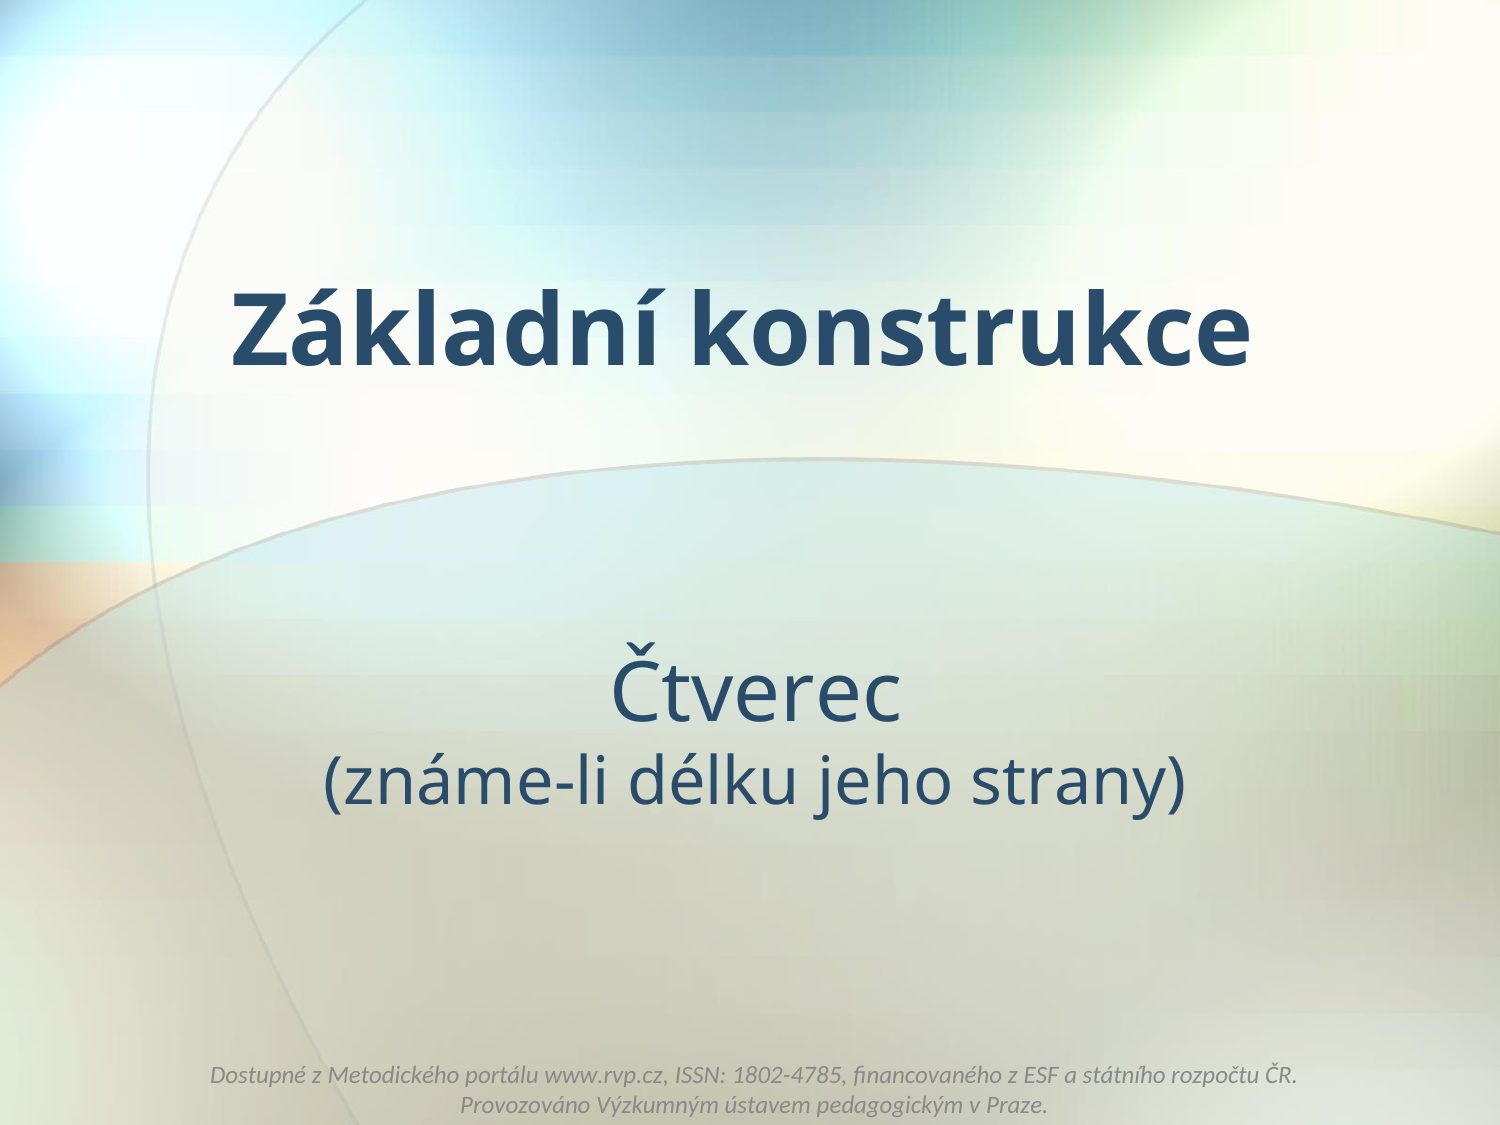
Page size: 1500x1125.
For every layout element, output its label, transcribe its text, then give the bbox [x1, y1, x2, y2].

picture [0, 0, 1500, 1125]
title Základní konstrukce [112, 219, 1400, 433]
text_box Čtverec (známe-li délku jeho strany) [112, 621, 1400, 835]
